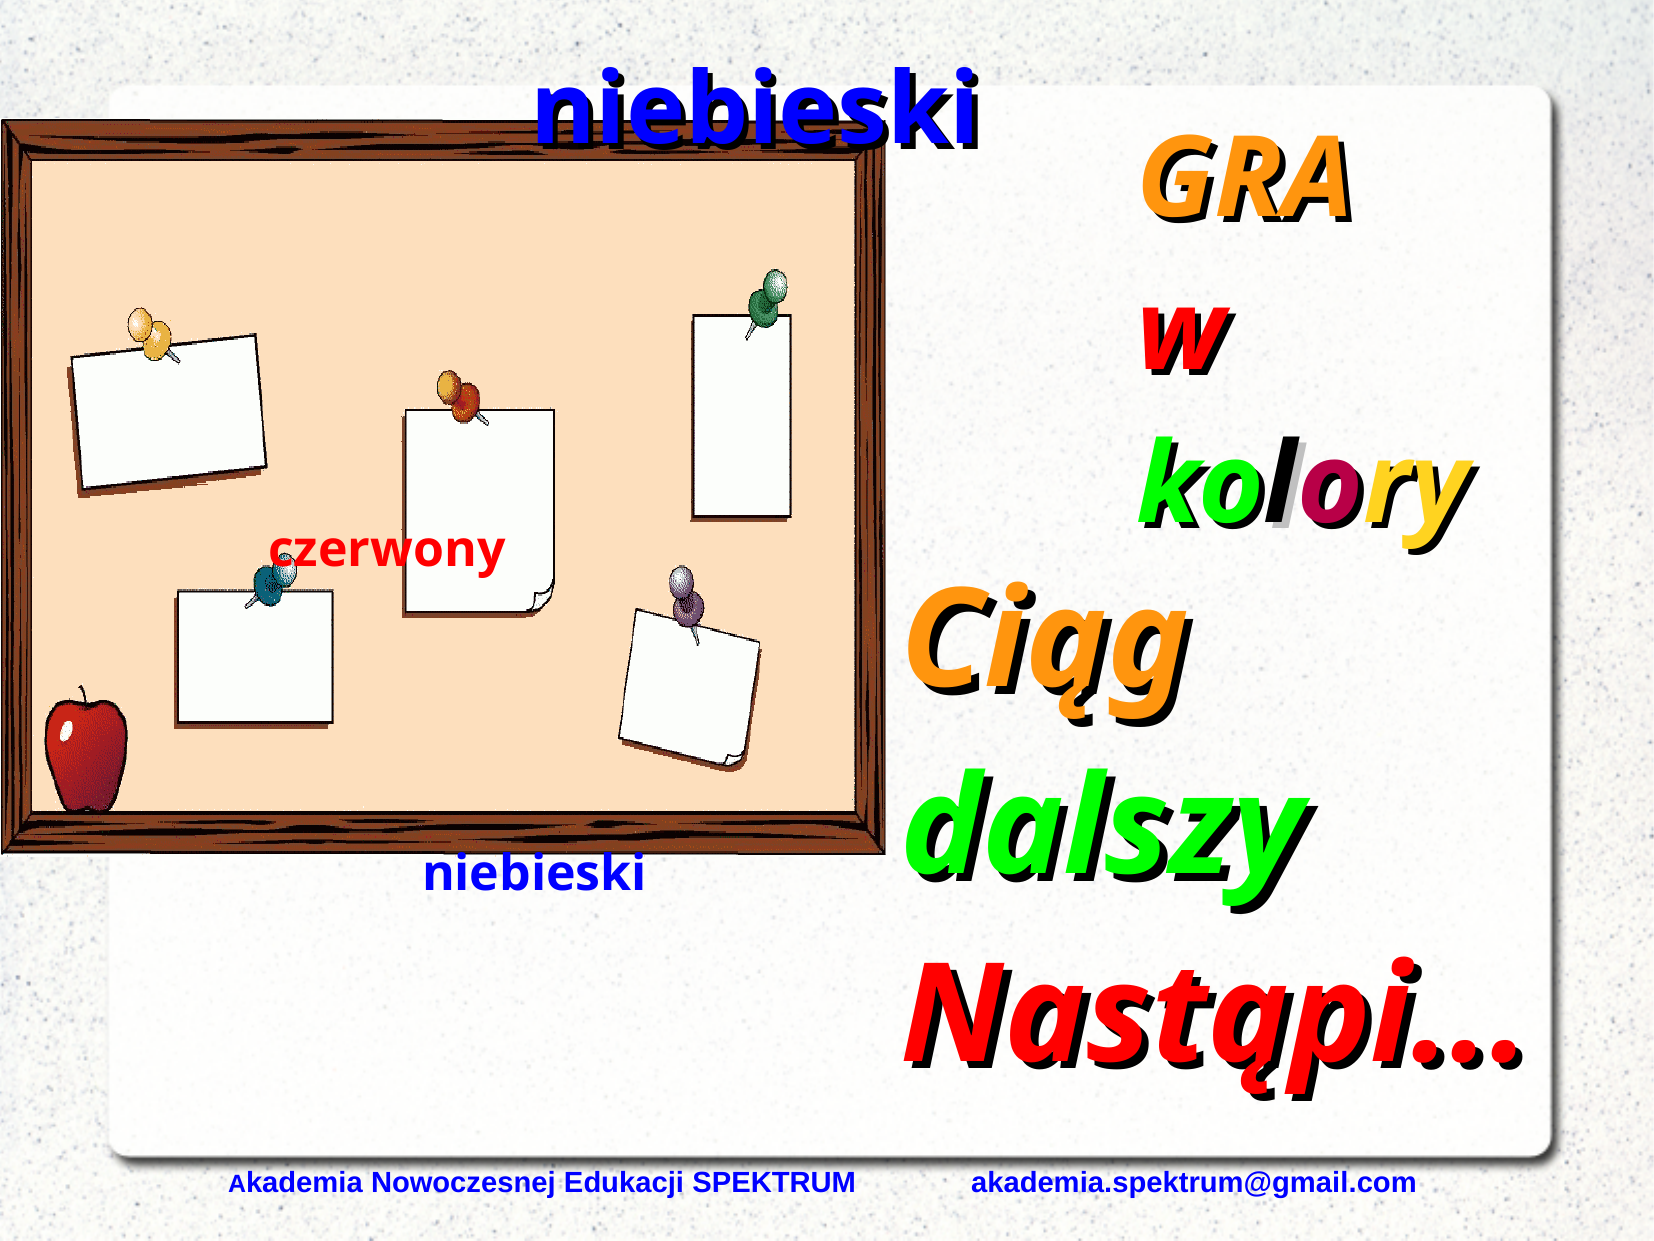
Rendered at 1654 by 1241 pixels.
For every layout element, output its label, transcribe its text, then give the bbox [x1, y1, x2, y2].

text_box niebieski [354, 29, 1182, 186]
picture [0, 0, 1654, 1241]
text_box czerwony [242, 505, 532, 591]
text_box GRA w kolory [1121, 88, 1536, 532]
text_box Ciąg dalszy Nastąpi... [885, 532, 1654, 1129]
text_box Akademia Nowoczesnej Edukacji SPEKTRUM akademia.spektrum@gmail.com [27, 1159, 1593, 1208]
text_box niebieski [390, 829, 680, 916]
